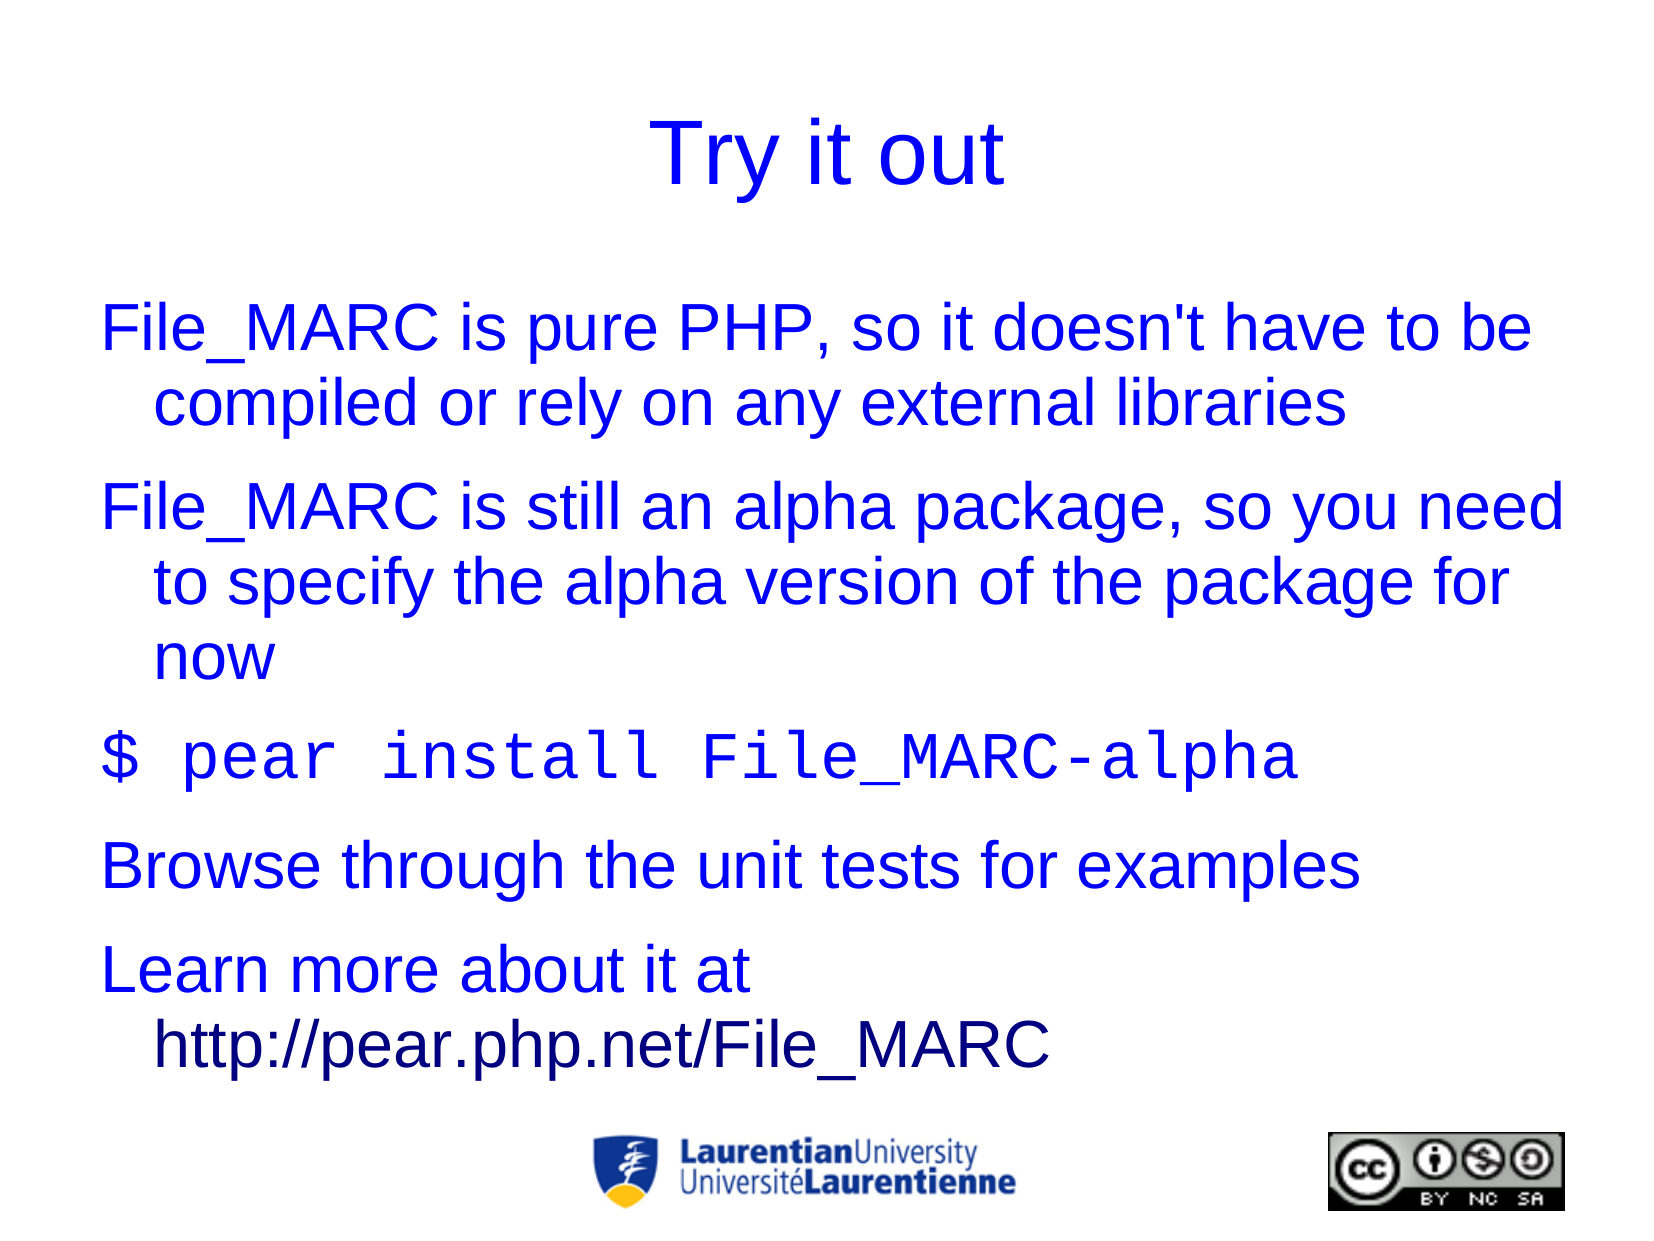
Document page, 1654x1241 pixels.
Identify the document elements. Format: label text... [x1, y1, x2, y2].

picture [1328, 1132, 1565, 1211]
list File_MARC is pure PHP, so it doesn't have to be compiled or rely on any external libraries File_MARC is still an alpha package, so you need to specify the alpha version of the package for now $ pear install File_MARC-alpha Browse through the unit tests for examples Learn more about it at http://pear.php.net/File_MARC [82, 290, 1571, 1094]
picture [562, 1104, 1047, 1240]
title Try it out [82, 56, 1571, 250]
